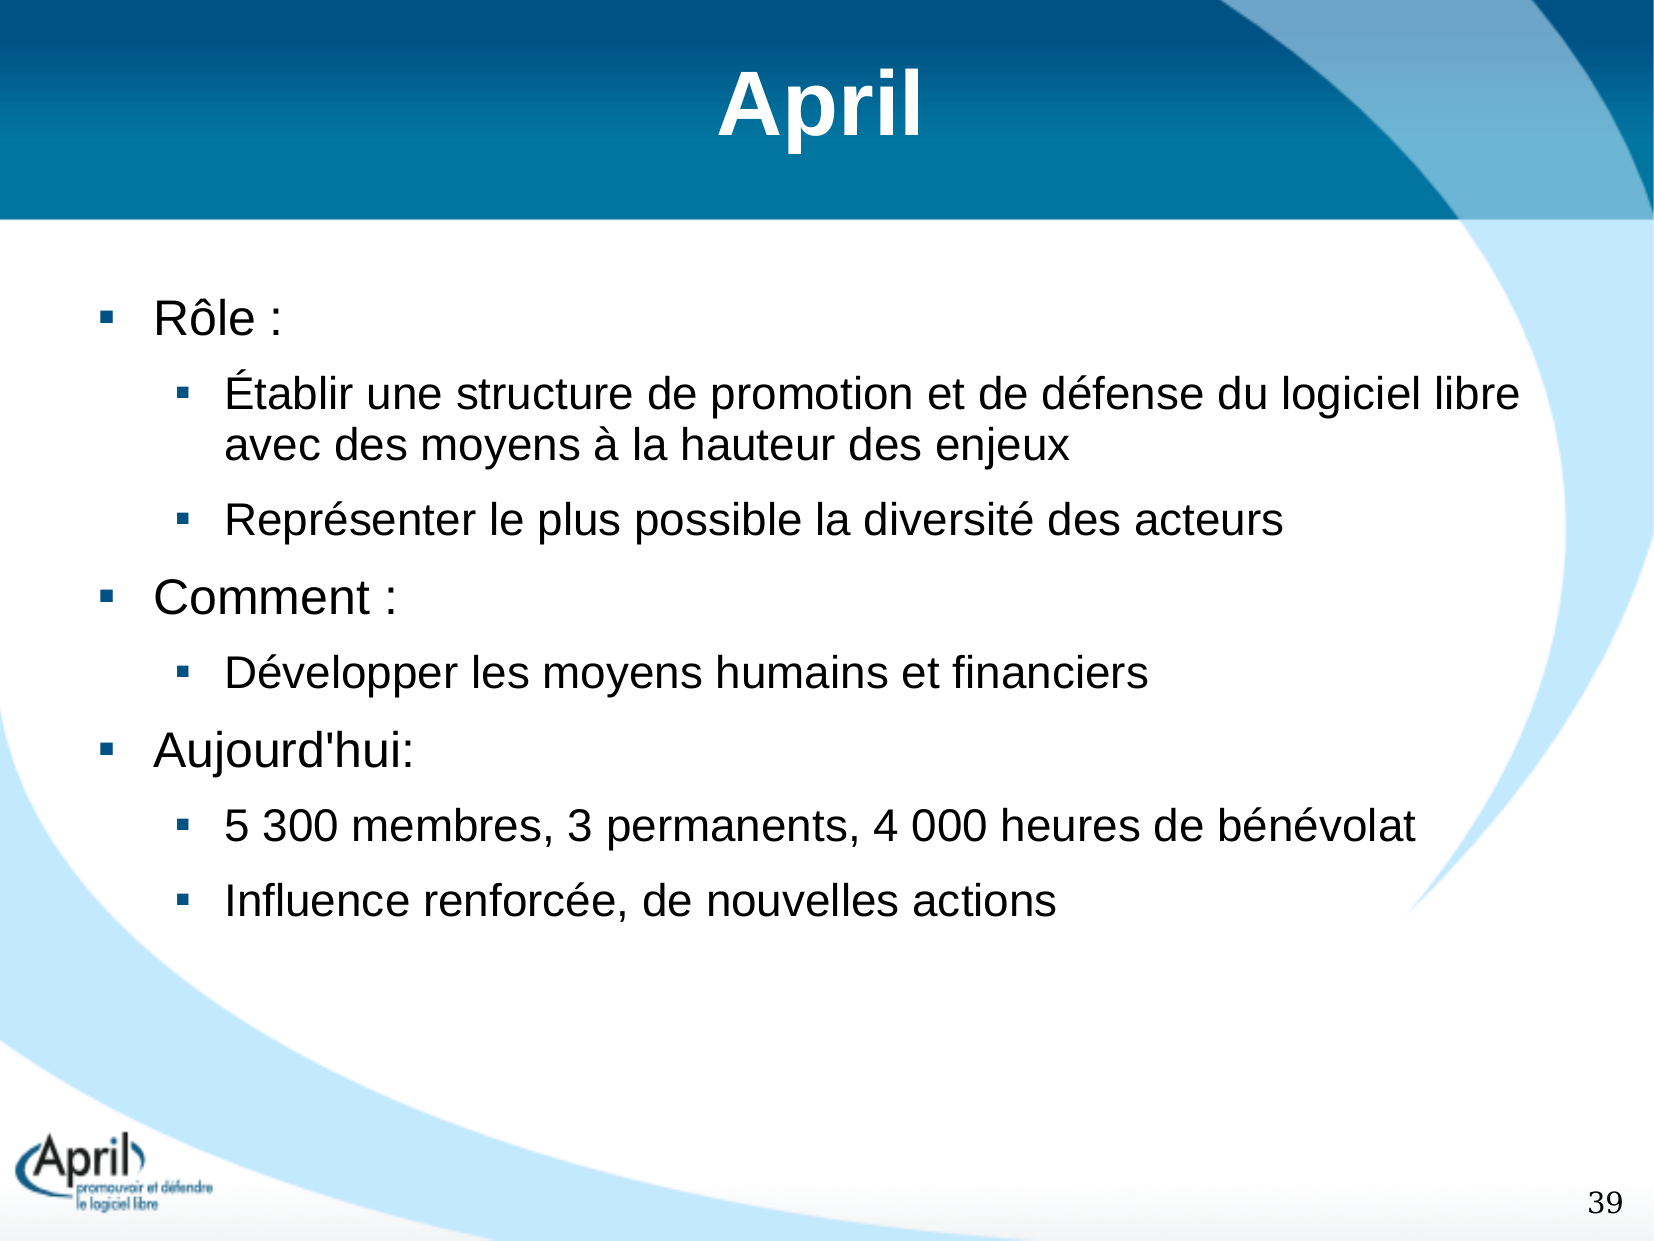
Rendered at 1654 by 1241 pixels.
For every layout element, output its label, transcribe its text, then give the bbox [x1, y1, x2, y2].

list Rôle : Établir une structure de promotion et de défense du logiciel libre avec des moyens à la hauteur des enjeux Représenter le plus possible la diversité des acteurs Comment : Développer les moyens humains et financiers Aujourd'hui: 5 300 membres, 3 permanents, 4 000 heures de bénévolat Influence renforcée, de nouvelles actions [82, 290, 1571, 1094]
title April [76, 7, 1565, 200]
picture [0, 0, 1654, 1241]
